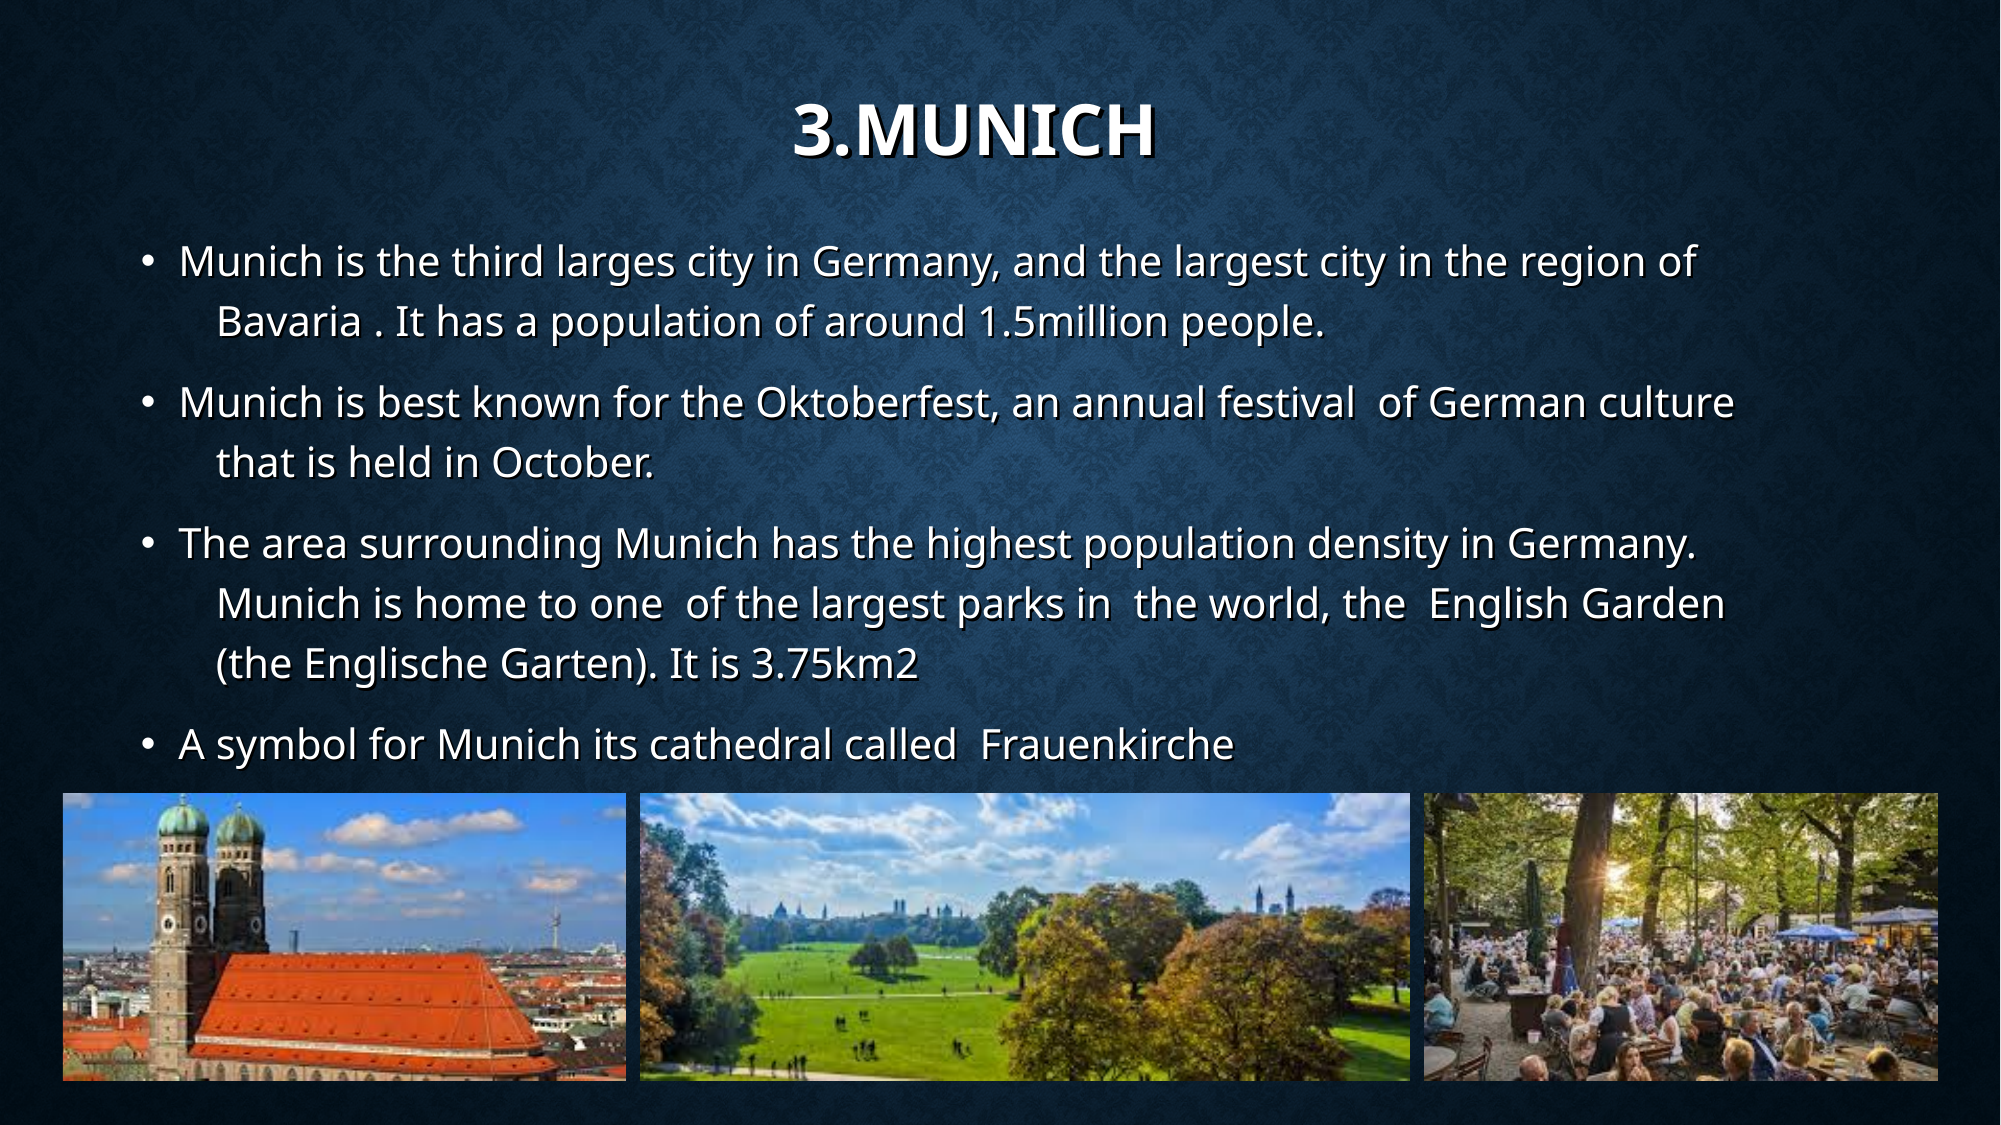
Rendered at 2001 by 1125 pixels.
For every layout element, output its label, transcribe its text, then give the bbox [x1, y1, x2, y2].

list Munich is the third larges city in Germany, and the largest city in the region of Bavaria . It has a population of around 1.5million people. Munich is best known for the Oktoberfest, an annual festival of German culture that is held in October. The area surrounding Munich has the highest population density in Germany. Munich is home to one of the largest parks in the world, the English Garden (the Englische Garten). It is 3.75km2 A symbol for Munich its cathedral called Frauenkirche [125, 217, 1825, 824]
picture [62, 793, 626, 1081]
picture [1424, 793, 1938, 1081]
title 3.munich [125, 23, 1825, 217]
picture [640, 793, 1410, 1081]
